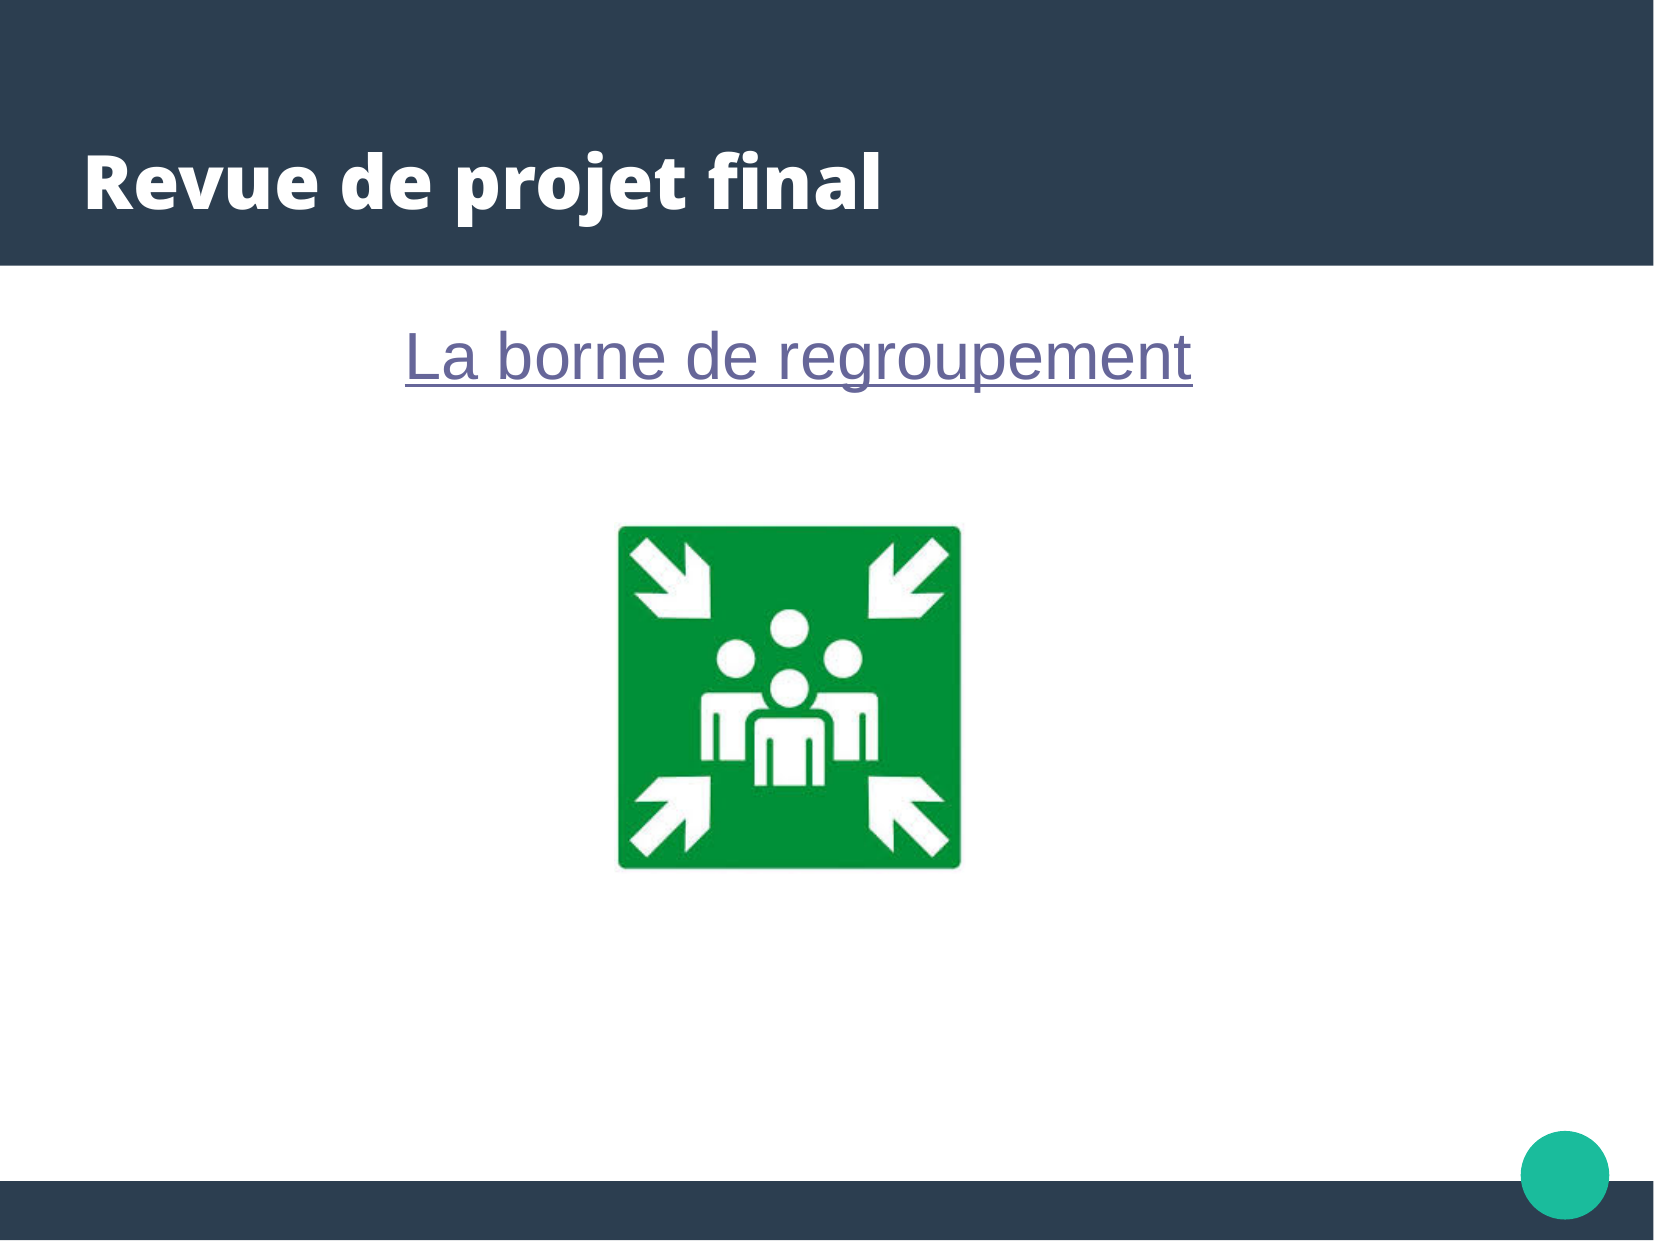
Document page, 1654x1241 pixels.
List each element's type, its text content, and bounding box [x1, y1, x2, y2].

title Revue de projet final [82, 77, 1571, 285]
picture [614, 522, 966, 875]
text_box La borne de regroupement [389, 311, 1394, 402]
